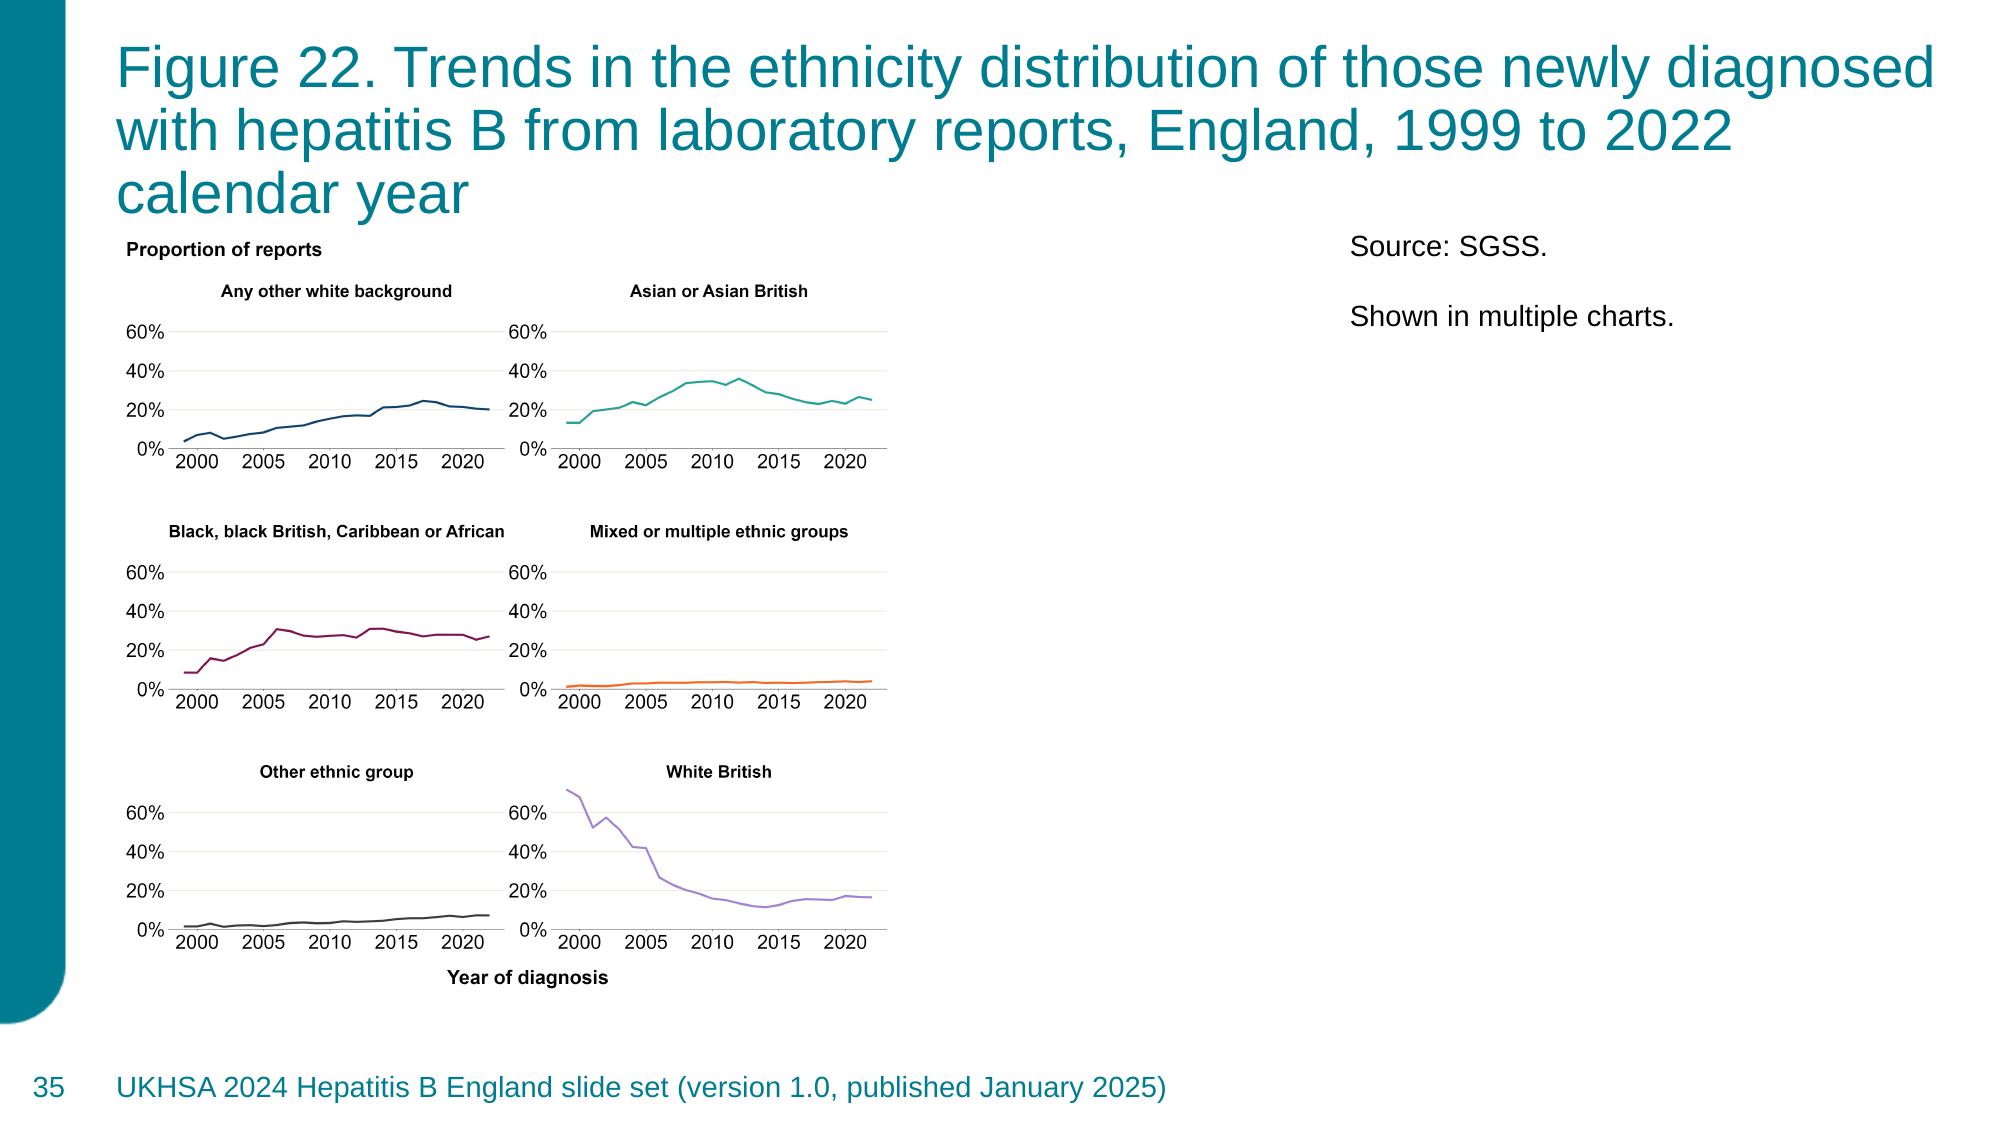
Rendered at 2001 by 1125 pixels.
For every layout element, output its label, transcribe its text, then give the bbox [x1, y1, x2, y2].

picture [124, 240, 889, 1005]
text_box [0, 1055, 98, 1116]
text_box UKHSA 2024 Hepatitis B England slide set (version 1.0, published January 2025) [101, 1056, 1743, 1116]
text_box Source: SGSS. Shown in multiple charts. [1334, 219, 1976, 342]
title Figure 22. Trends in the ethnicity distribution of those newly diagnosed with hepatitis B from laboratory reports, England, 1999 to 2022 calendar year [101, 29, 1988, 189]
